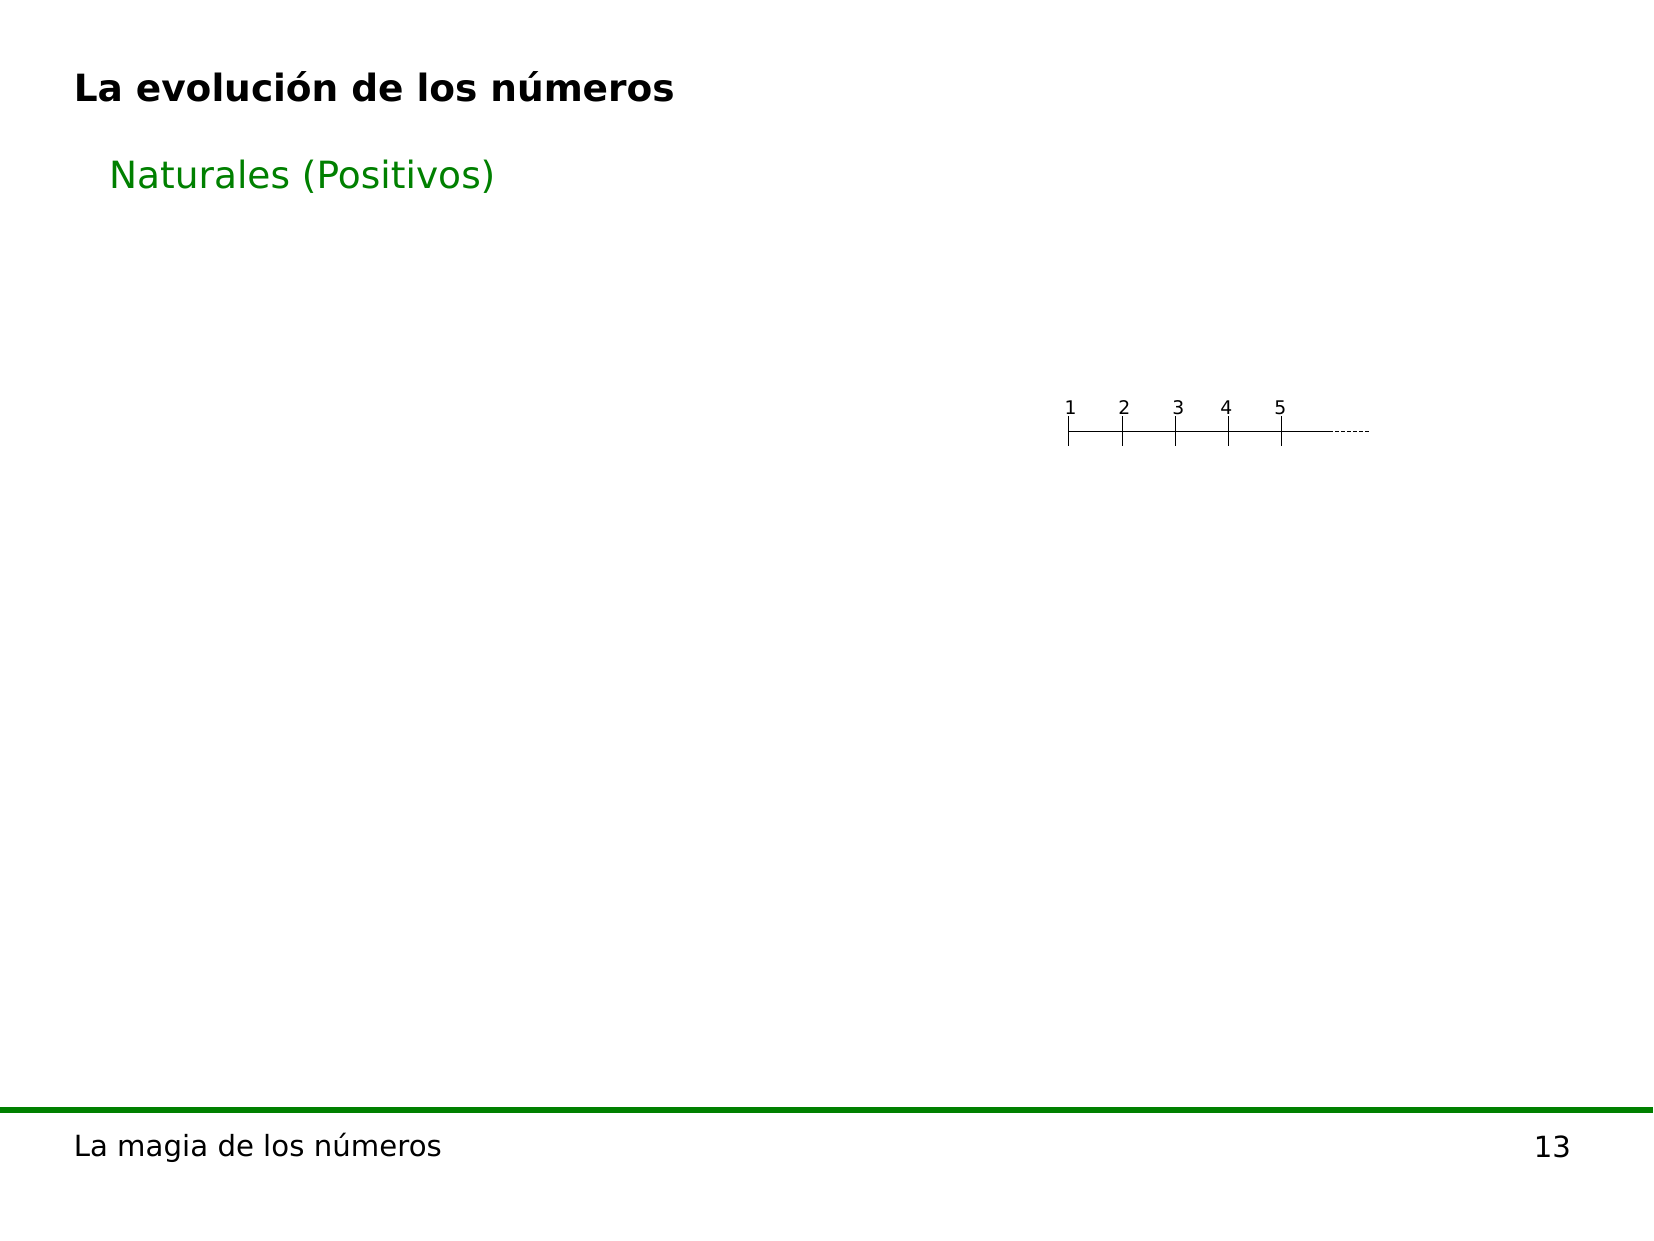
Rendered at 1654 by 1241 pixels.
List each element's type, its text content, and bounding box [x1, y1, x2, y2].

text_box 1 2 3 4 5 [1049, 389, 1302, 427]
text_box La evolución de los números Naturales (Positivos) [59, 59, 1182, 205]
text_box La magia de los números [59, 1122, 975, 1172]
